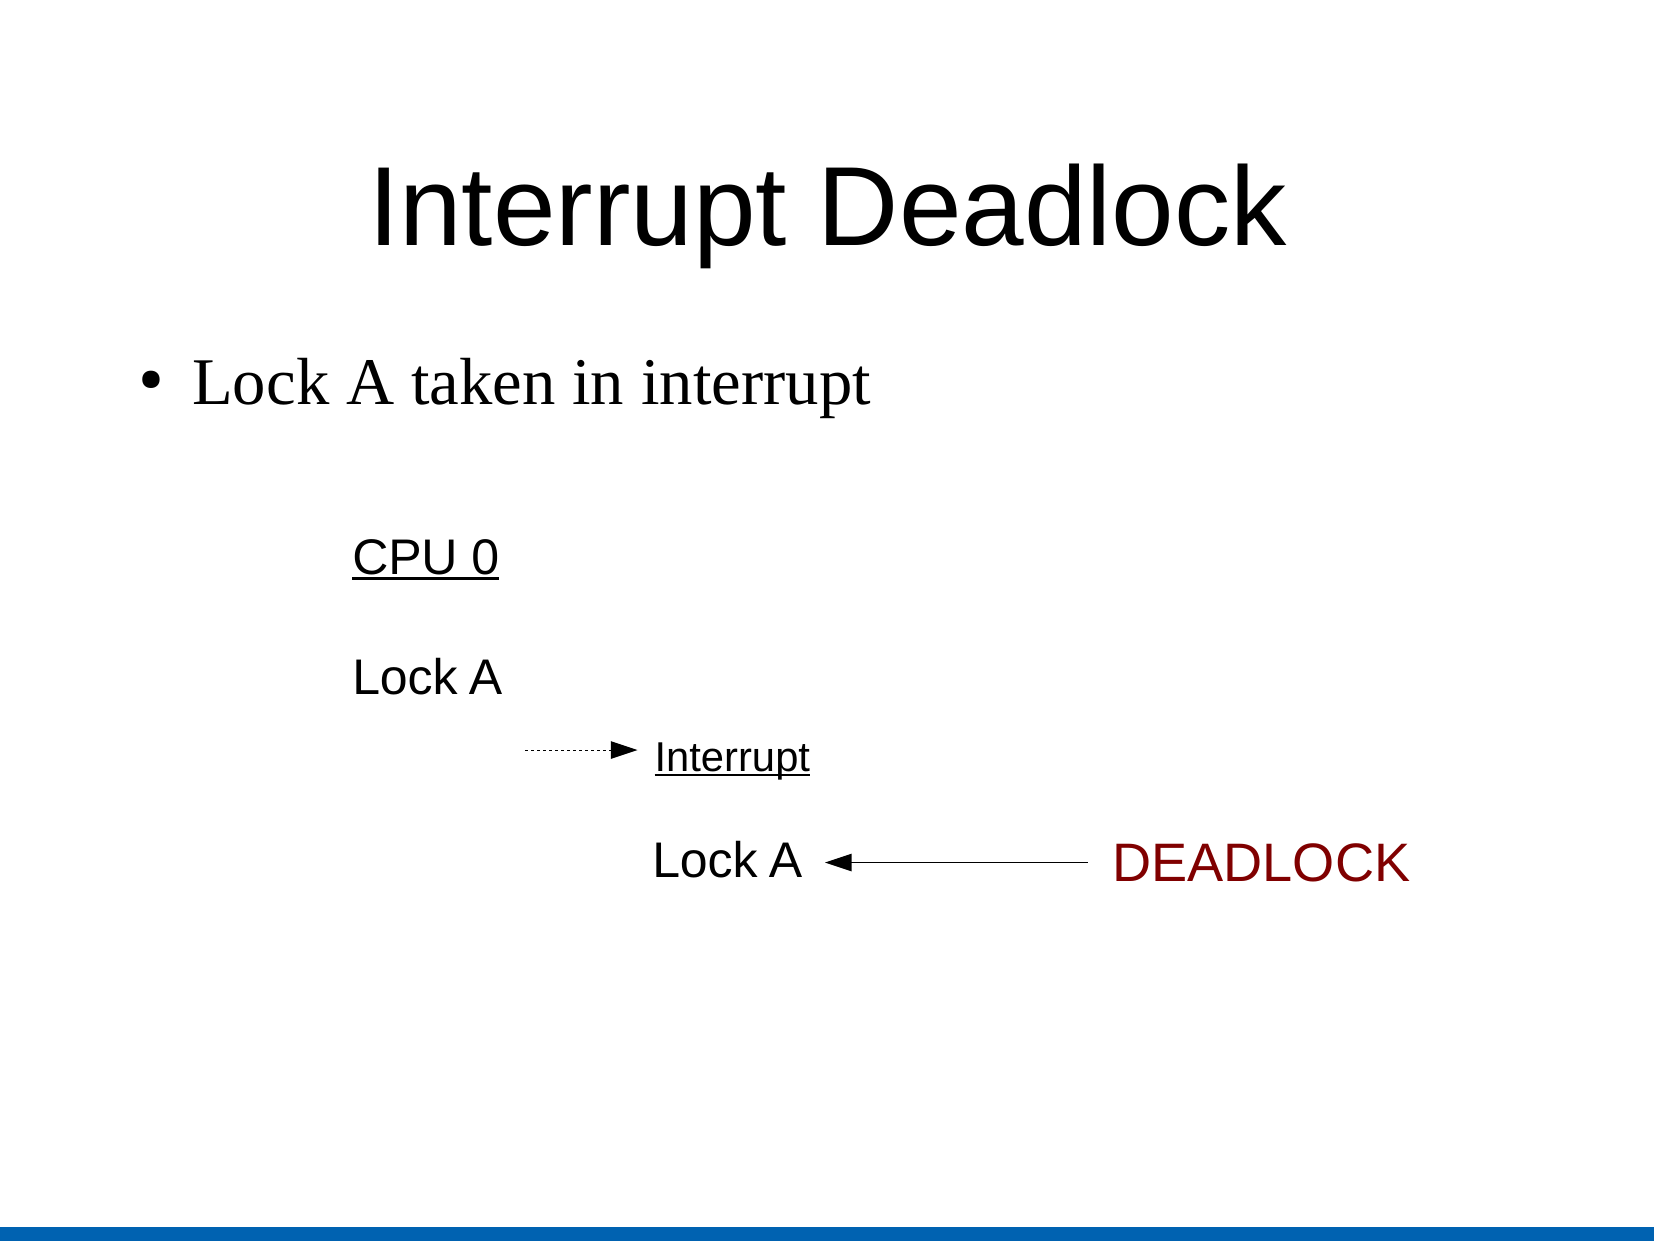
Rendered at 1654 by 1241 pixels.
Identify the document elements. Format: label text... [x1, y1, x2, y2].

list Lock A taken in interrupt [121, 344, 1534, 1112]
text_box CPU 0 [337, 521, 515, 593]
text_box Lock A [637, 825, 818, 896]
text_box DEADLOCK [1097, 825, 1426, 901]
text_box Lock A [337, 641, 518, 713]
title Interrupt Deadlock [121, 102, 1534, 310]
text_box Interrupt [639, 726, 826, 788]
